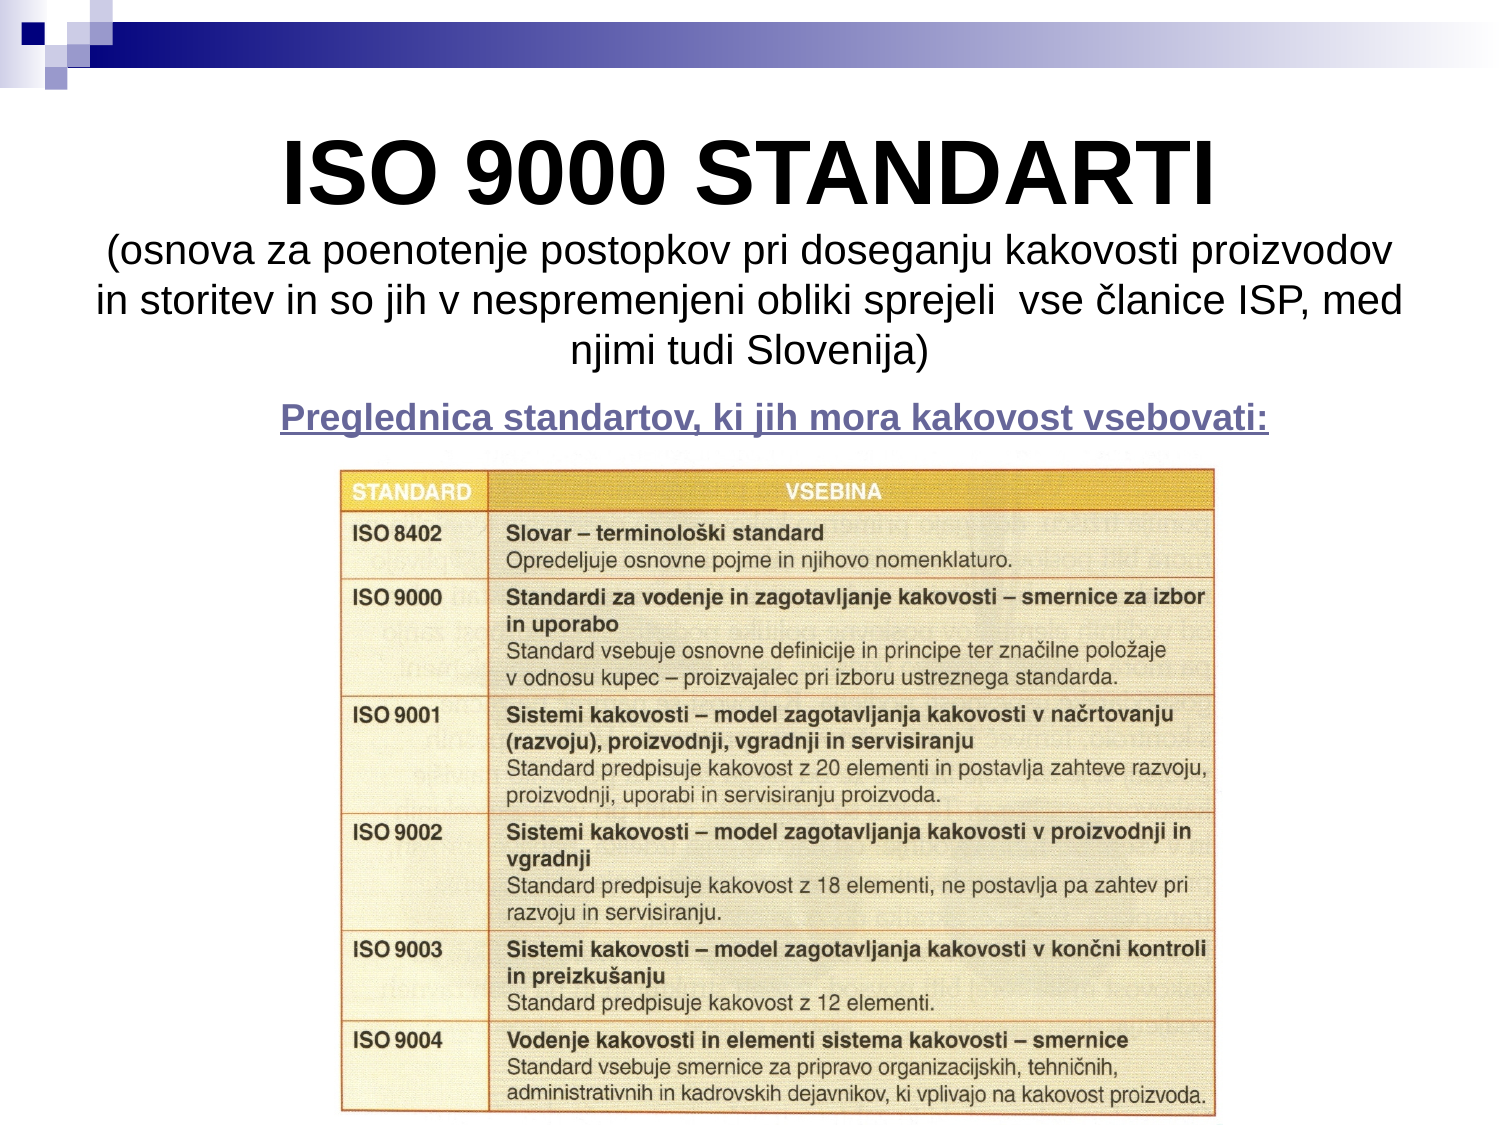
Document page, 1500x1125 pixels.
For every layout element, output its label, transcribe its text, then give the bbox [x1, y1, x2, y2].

title ISO 9000 STANDARTI (osnova za poenotenje postopkov pri doseganju kakovosti proizvodov in storitev in so jih v nespremenjeni obliki sprejeli vse članice ISP, med njimi tudi Slovenija) [75, 75, 1425, 300]
picture [324, 450, 1223, 1125]
text_box Preglednica standartov, ki jih mora kakovost vsebovati: [265, 385, 1288, 446]
